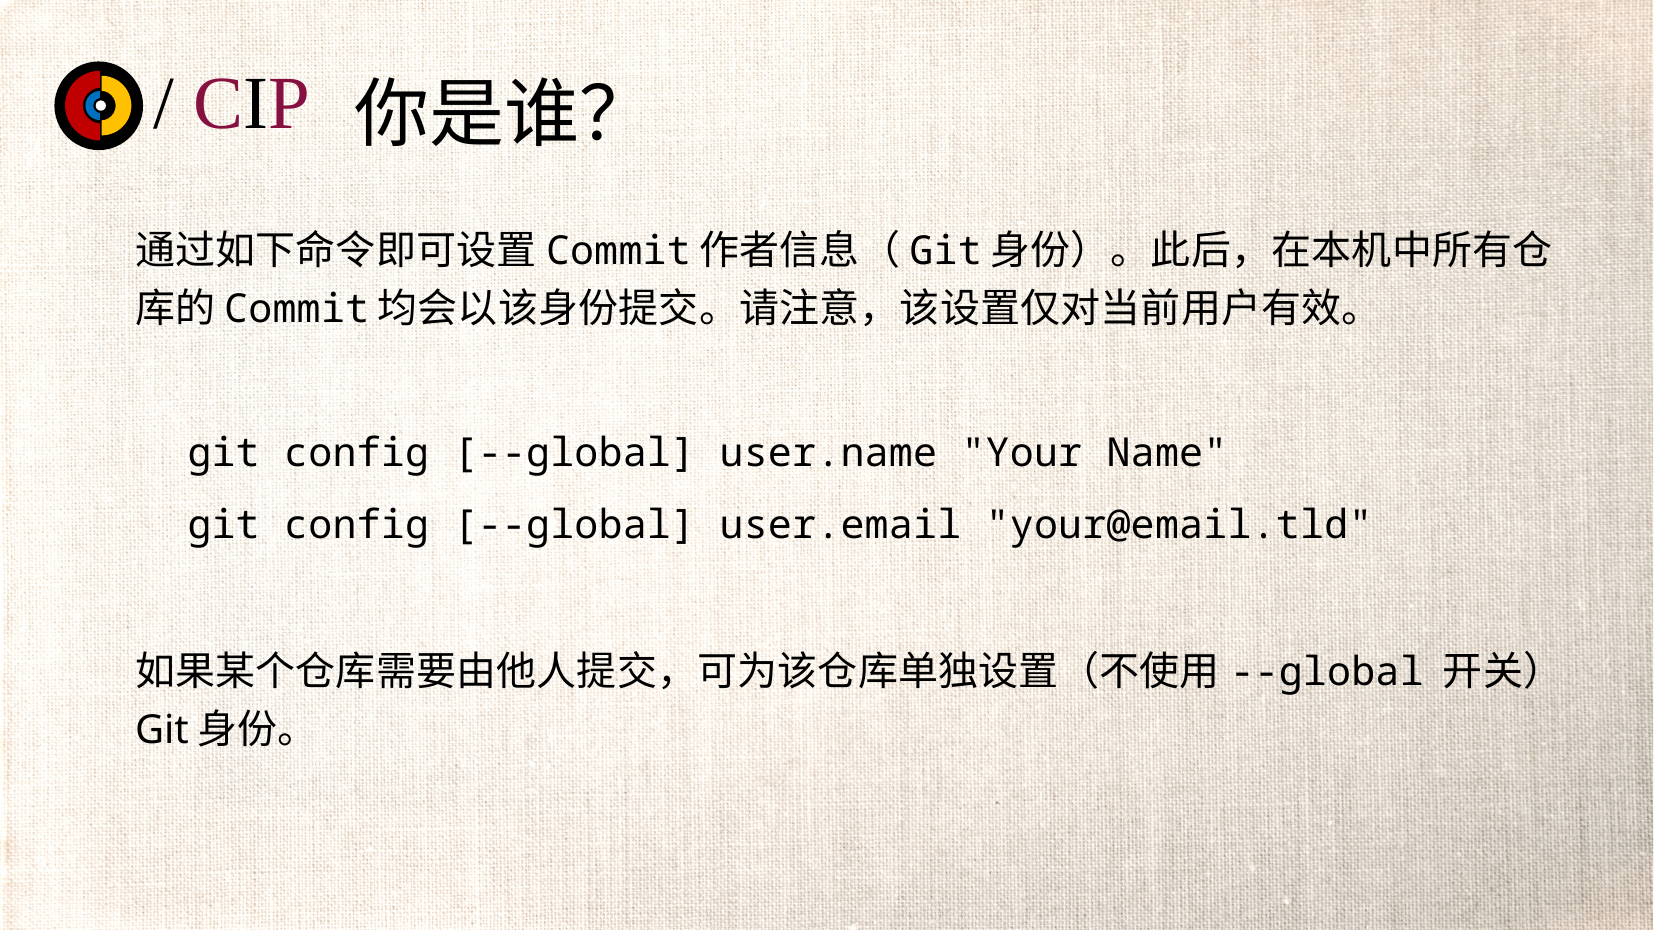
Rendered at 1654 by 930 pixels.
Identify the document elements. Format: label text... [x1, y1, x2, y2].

title 你是谁？ [354, 29, 1541, 185]
picture [0, 0, 1654, 930]
list 通过如下命令即可设置Commit作者信息（Git身份）。此后，在本机中所有仓库的Commit均会以该身份提交。请注意，该设置仅对当前用户有效。 git config [--global] user.name "Your Name" git config [--global] user.email "your@email.tld" 如果某个仓库需要由他人提交，可为该仓库单独设置（不使用--global 开关）Git身份。 [82, 217, 1571, 757]
